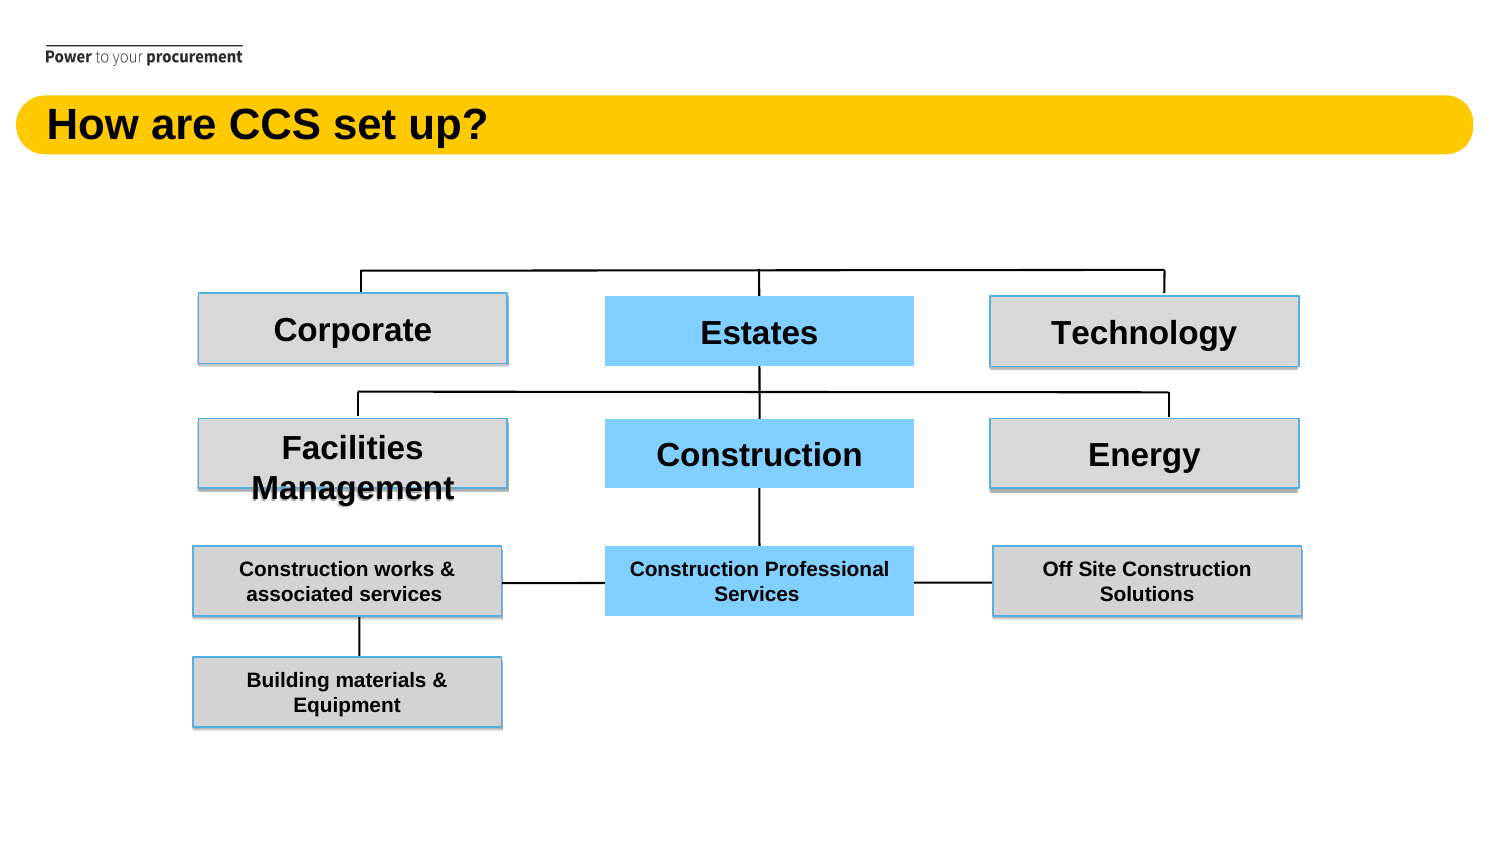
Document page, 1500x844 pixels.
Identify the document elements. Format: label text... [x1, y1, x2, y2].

text_box Off Site Construction Solutions [993, 546, 1301, 616]
text_box Facilities Management [199, 419, 507, 488]
text_box Technology [990, 296, 1299, 367]
text_box Estates [605, 296, 914, 366]
text_box Energy [990, 419, 1299, 488]
text_box Construction Professional Services [605, 546, 914, 616]
text_box Construction works & associated services [193, 546, 501, 616]
text_box Building materials & Equipment [193, 657, 501, 727]
text_box Corporate [199, 293, 507, 364]
title How are CCS set up? [46, 95, 1226, 200]
text_box Construction [605, 419, 914, 488]
